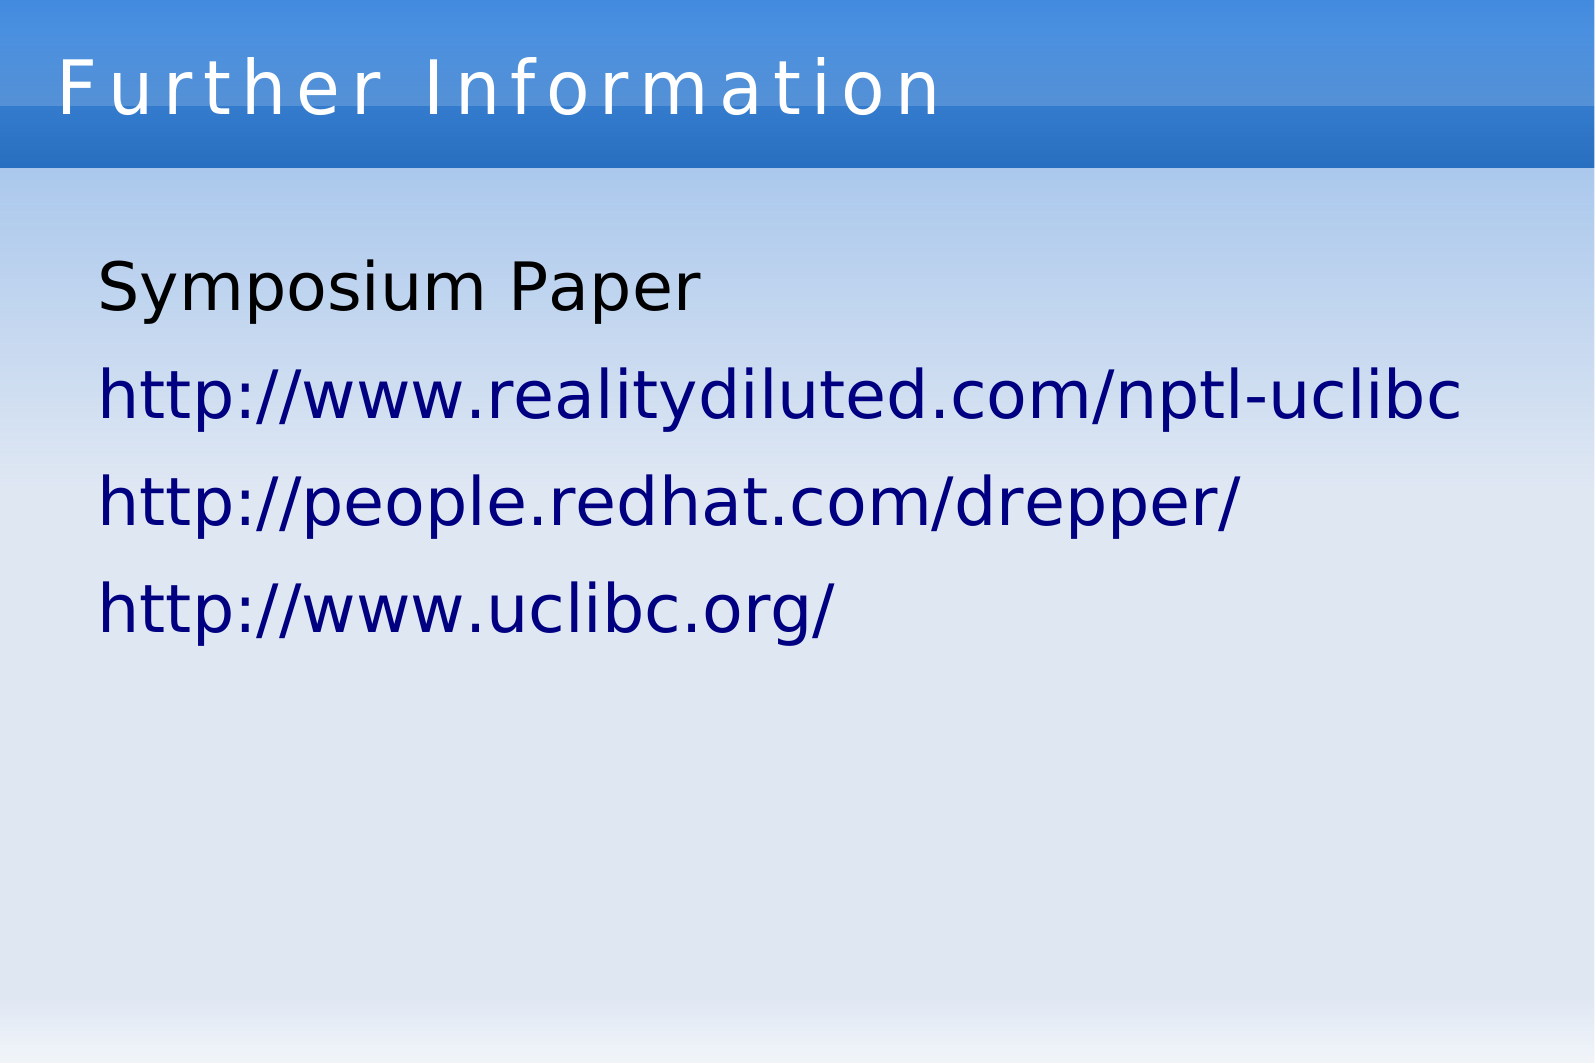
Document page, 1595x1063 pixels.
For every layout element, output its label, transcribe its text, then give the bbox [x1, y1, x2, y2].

title Further Information [56, 25, 1225, 153]
list Symposium Paper http://www.realitydiluted.com/nptl-uclibc http://people.redhat.com/drepper/ http://www.uclibc.org/ [79, 248, 1515, 951]
picture [0, 0, 1595, 1063]
